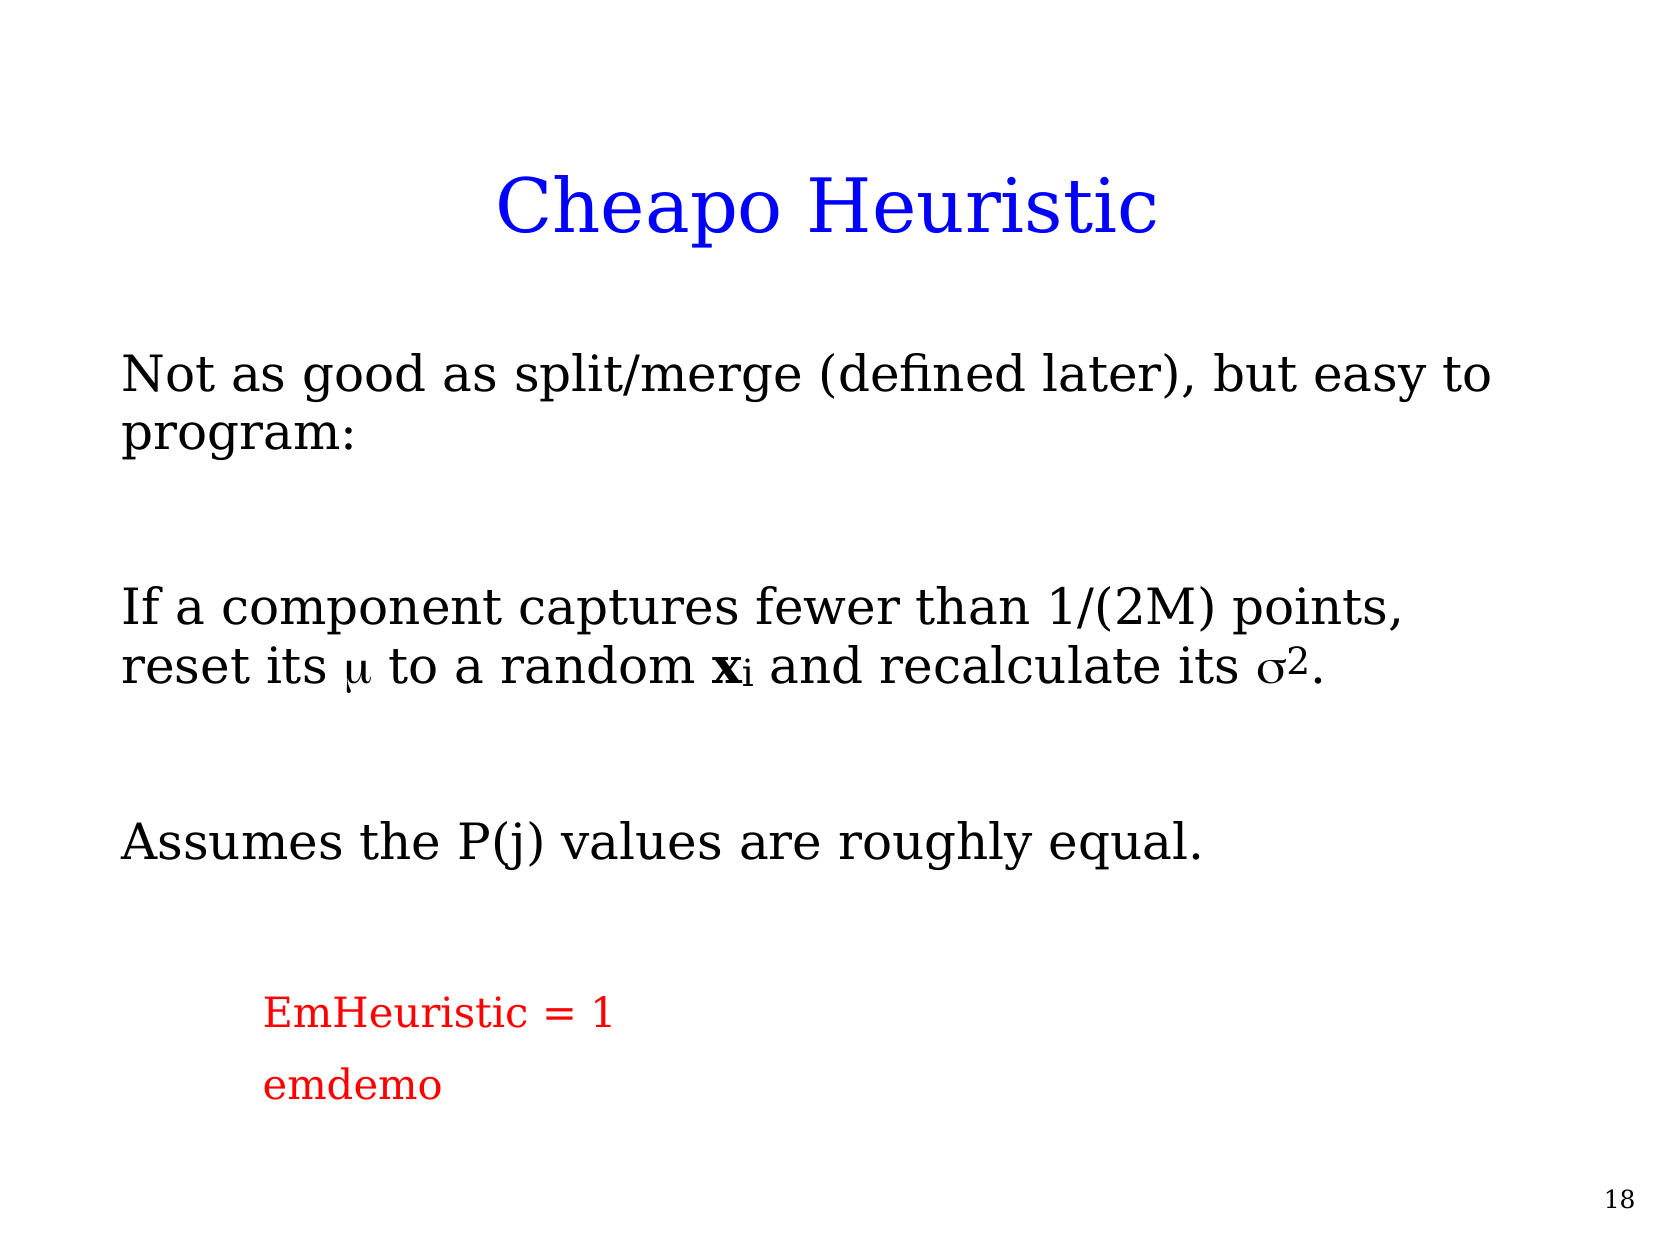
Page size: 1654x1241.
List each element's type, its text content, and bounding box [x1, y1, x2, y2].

title Cheapo Heuristic [121, 102, 1534, 311]
list Not as good as split/merge (defined later), but easy to program: If a component captures fewer than 1/(2M) points, reset its m to a random xi and recalculate its s2. Assumes the P(j) values are roughly equal. EmHeuristic = 1 emdemo [121, 344, 1534, 1127]
